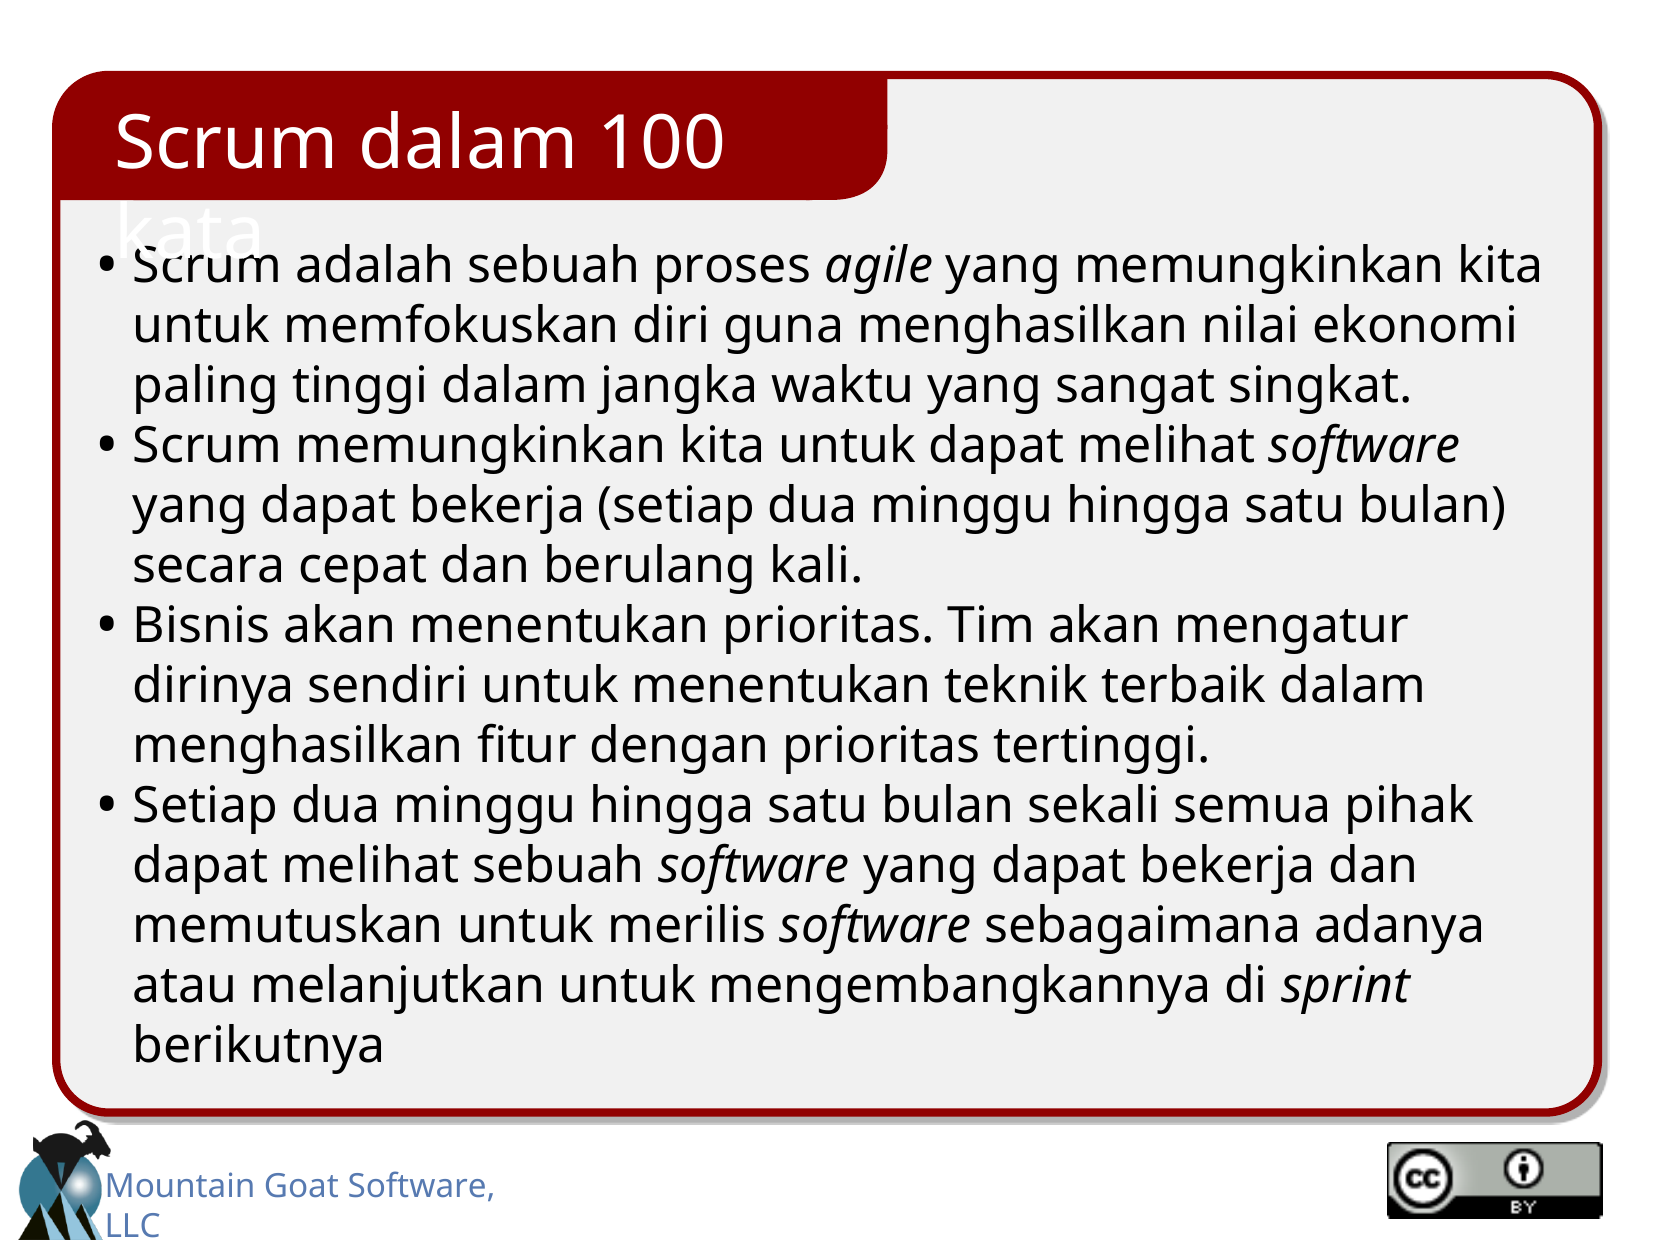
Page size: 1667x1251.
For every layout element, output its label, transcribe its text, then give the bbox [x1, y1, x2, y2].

text_box [54, 74, 1598, 1113]
picture [18, 1120, 111, 1240]
text_box Scrum dalam 100 kata [106, 85, 884, 200]
picture [1387, 1142, 1603, 1219]
text_box Scrum adalah sebuah proses agile yang memungkinkan kita untuk memfokuskan diri guna menghasilkan nilai ekonomi paling tinggi dalam jangka waktu yang sangat singkat. Scrum memungkinkan kita untuk dapat melihat software yang dapat bekerja (setiap dua minggu hingga satu bulan) secara cepat dan berulang kali. Bisnis akan menentukan prioritas. Tim akan mengatur dirinya sendiri untuk menentukan teknik terbaik dalam menghasilkan fitur dengan prioritas tertinggi. Setiap dua minggu hingga satu bulan sekali semua pihak dapat melihat sebuah software yang dapat bekerja dan memutuskan untuk merilis software sebagaimana adanya atau melanjutkan untuk mengembangkannya di sprint berikutnya [95, 239, 1559, 1065]
